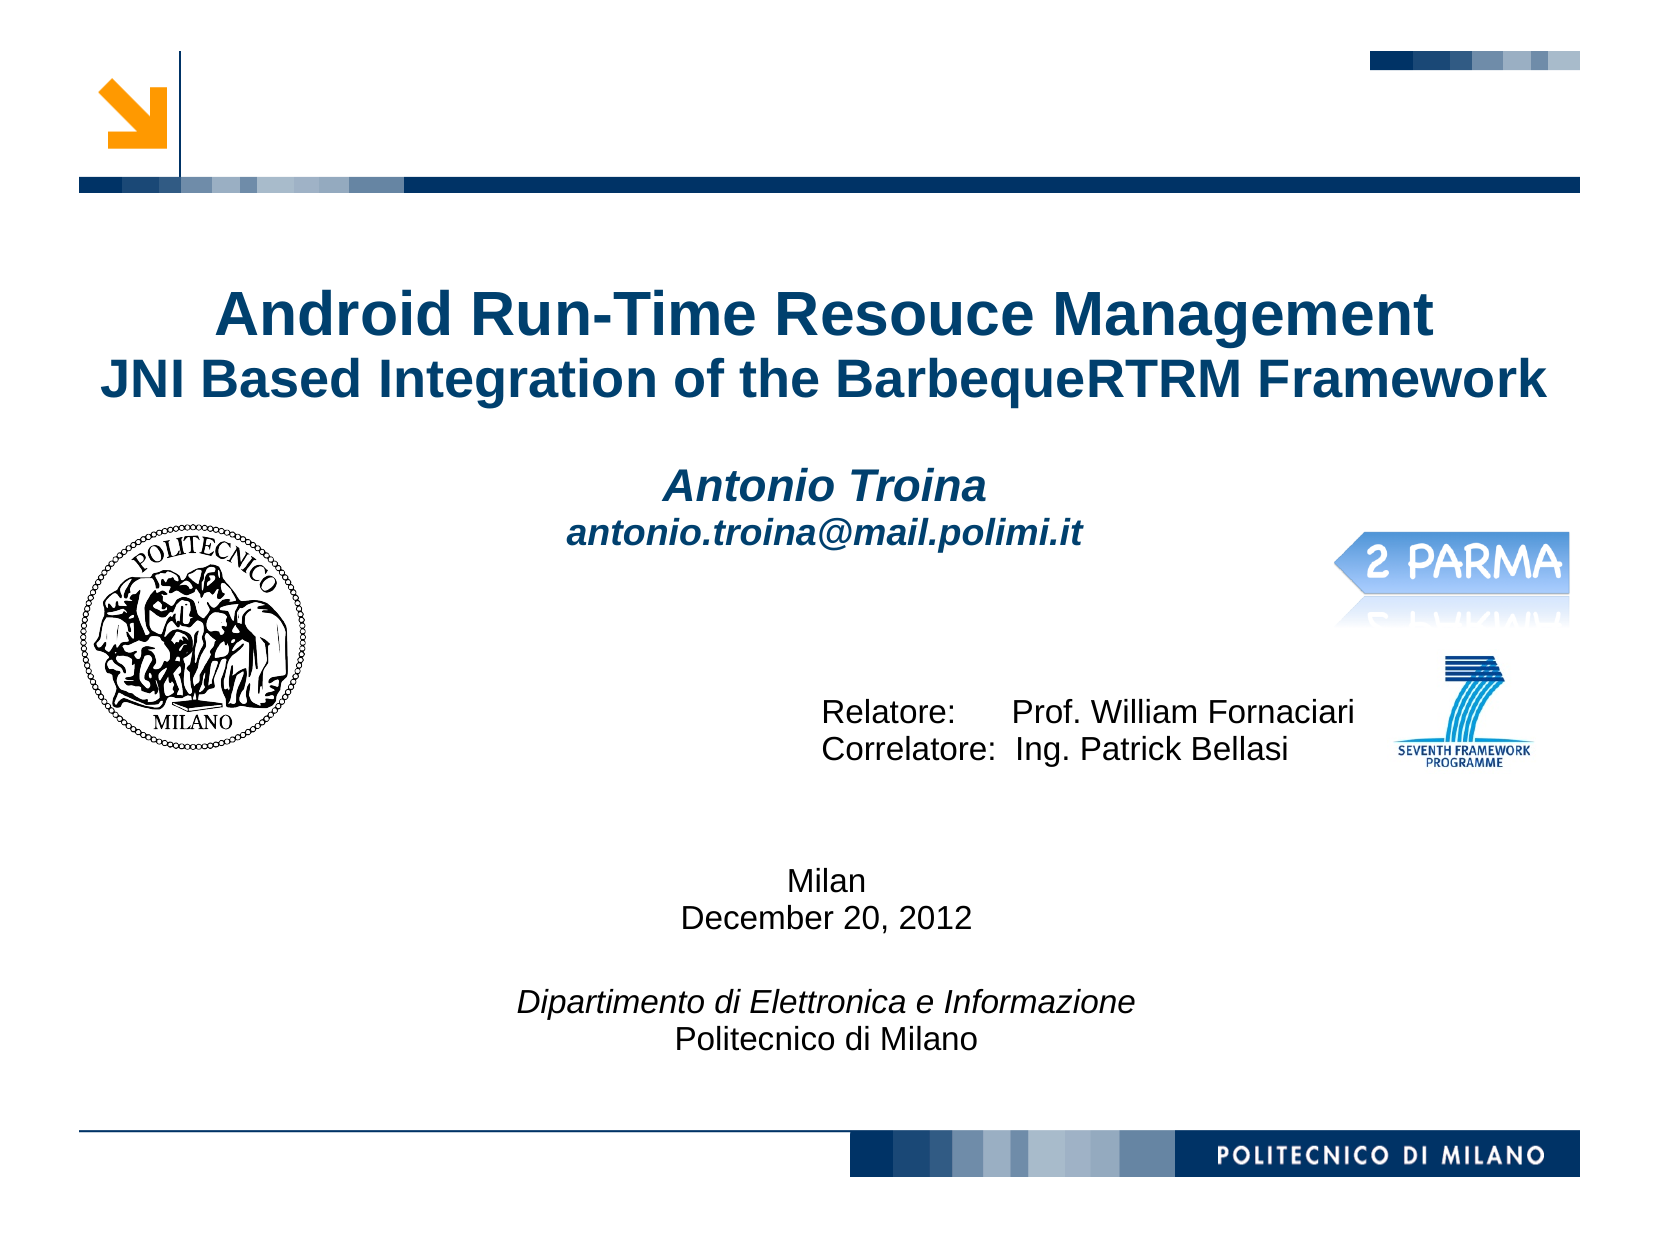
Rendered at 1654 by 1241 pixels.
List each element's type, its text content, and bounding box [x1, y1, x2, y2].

picture [1328, 524, 1576, 638]
picture [1387, 649, 1540, 774]
text_box Relatore: Prof. William Fornaciari Correlatore: Ing. Patrick Bellasi [806, 685, 1381, 775]
picture [79, 1126, 1580, 1177]
picture [80, 524, 306, 751]
picture [79, 51, 1580, 193]
text_box Milan December 20, 2012 Dipartimento di Elettronica e Informazione Politecnico di Milano [438, 847, 1215, 1073]
text_box Android Run-Time Resouce Management JNI Based Integration of the BarbequeRTRM Framework Antonio Troina antonio.troina@mail.polimi.it [75, 207, 1576, 625]
